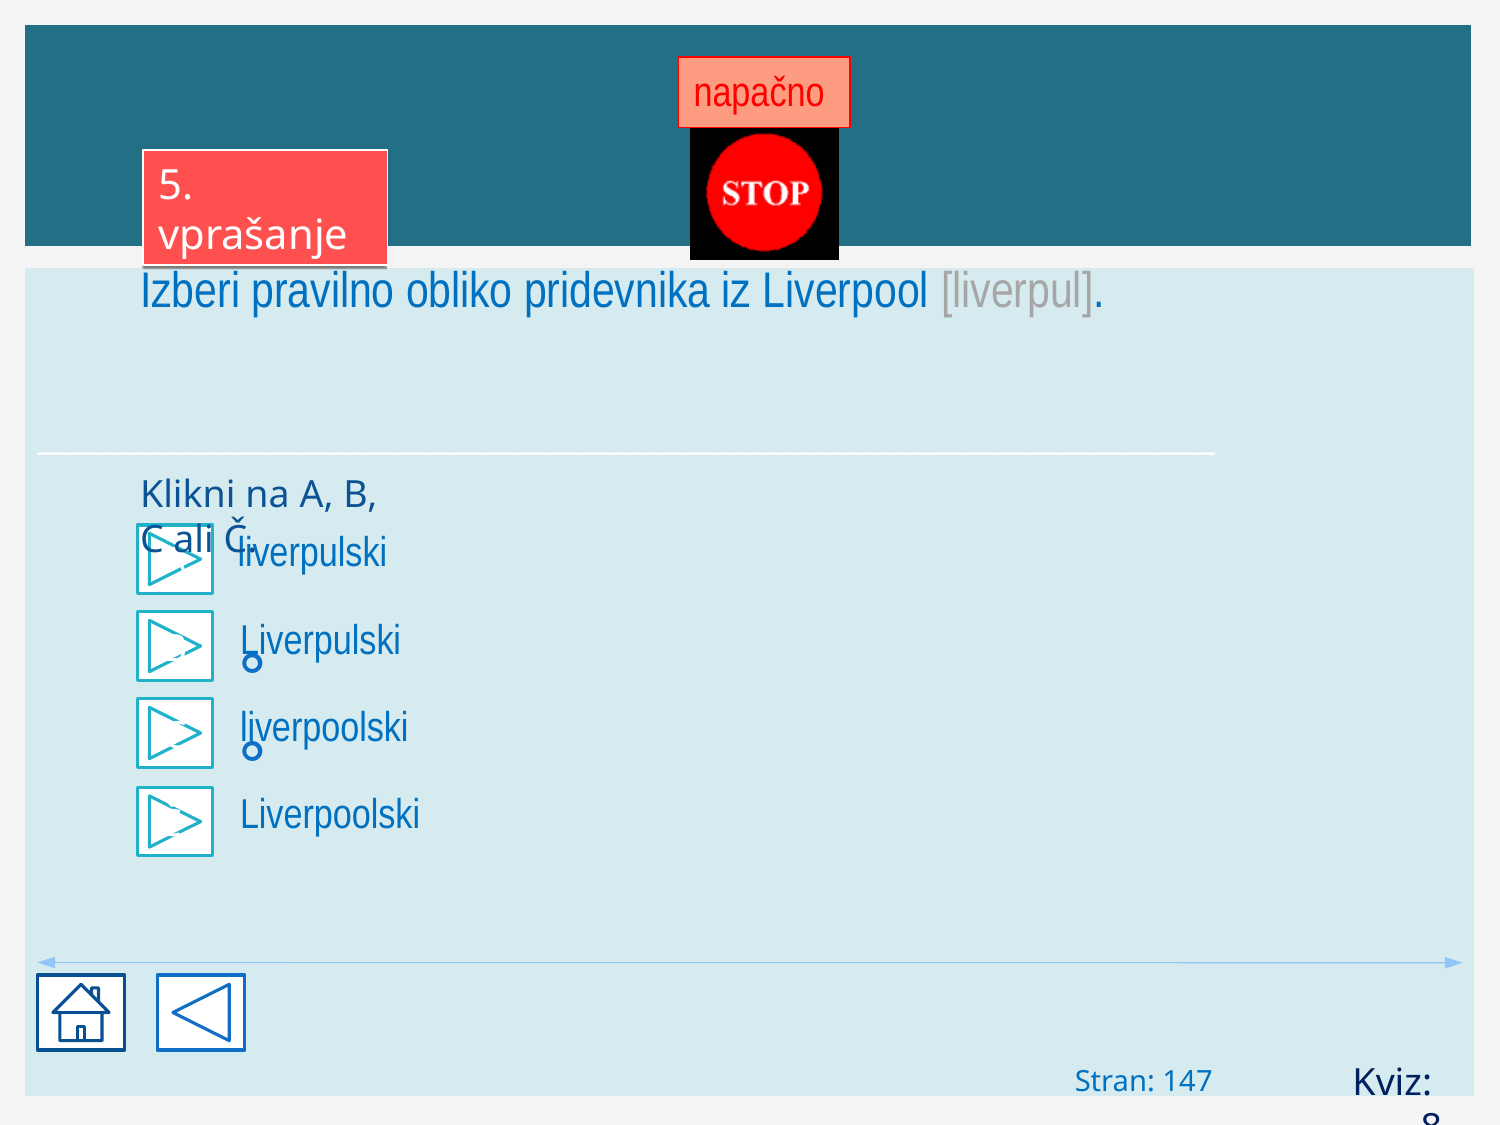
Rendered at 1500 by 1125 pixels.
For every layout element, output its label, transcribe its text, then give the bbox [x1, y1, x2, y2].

text_box A [137, 524, 213, 594]
text_box 5. vprašanje [143, 149, 388, 216]
text_box Izberi pravilno obliko pridevnika iz Liverpool [liverpul]. [125, 249, 1351, 326]
text_box Liverpulski [225, 605, 1351, 671]
text_box napačno [678, 57, 850, 128]
text_box Kviz: 8 [1337, 1050, 1475, 1111]
text_box [1426, 1116, 1435, 1124]
text_box B [137, 611, 213, 681]
text_box Stran: 147 [975, 1055, 1313, 1106]
picture [690, 128, 839, 260]
text_box Liverpoolski [225, 779, 1351, 845]
text_box ____________________________________________________________________________ [22, 404, 1488, 466]
text_box [0, 0, 1500, 1125]
text_box C [137, 698, 213, 768]
text_box liverpoolski [225, 692, 1351, 759]
text_box Klikni na A, B, C ali Č. [125, 466, 413, 524]
text_box Č. [137, 787, 213, 856]
text_box liverpulski [222, 517, 1348, 584]
